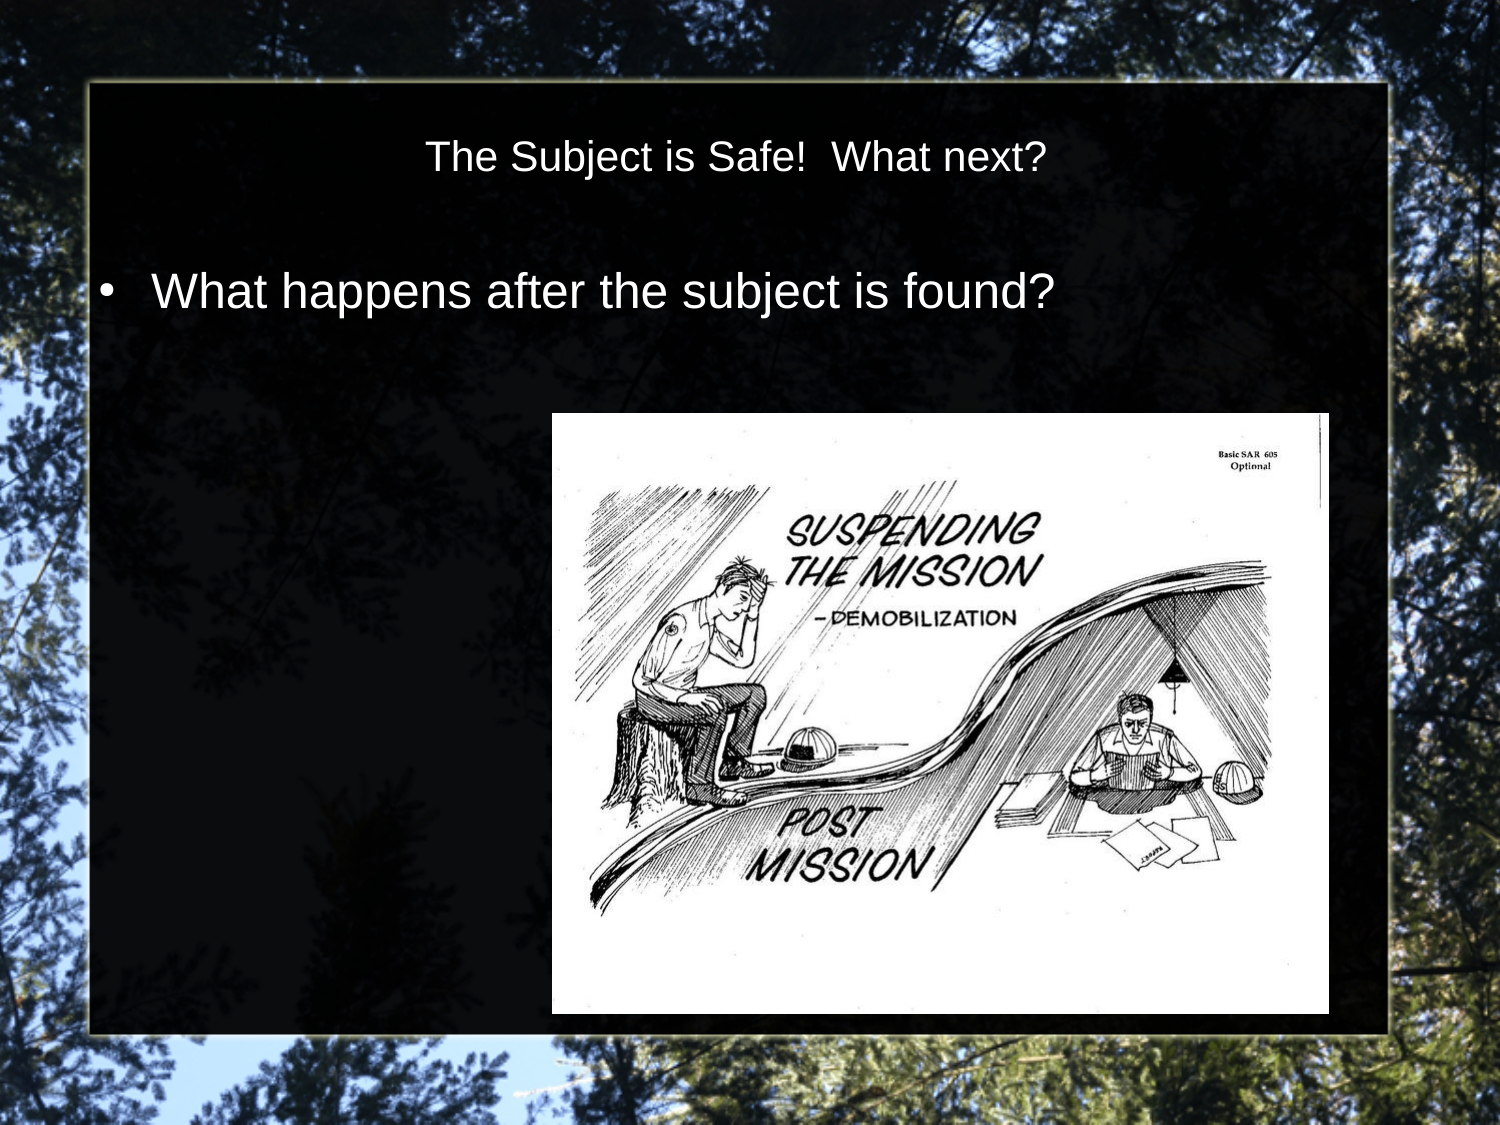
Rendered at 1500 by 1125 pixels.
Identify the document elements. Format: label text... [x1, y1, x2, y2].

picture [0, 0, 1500, 1125]
title The Subject is Safe! What next? [80, 80, 1393, 233]
list What happens after the subject is found? [80, 263, 1393, 916]
